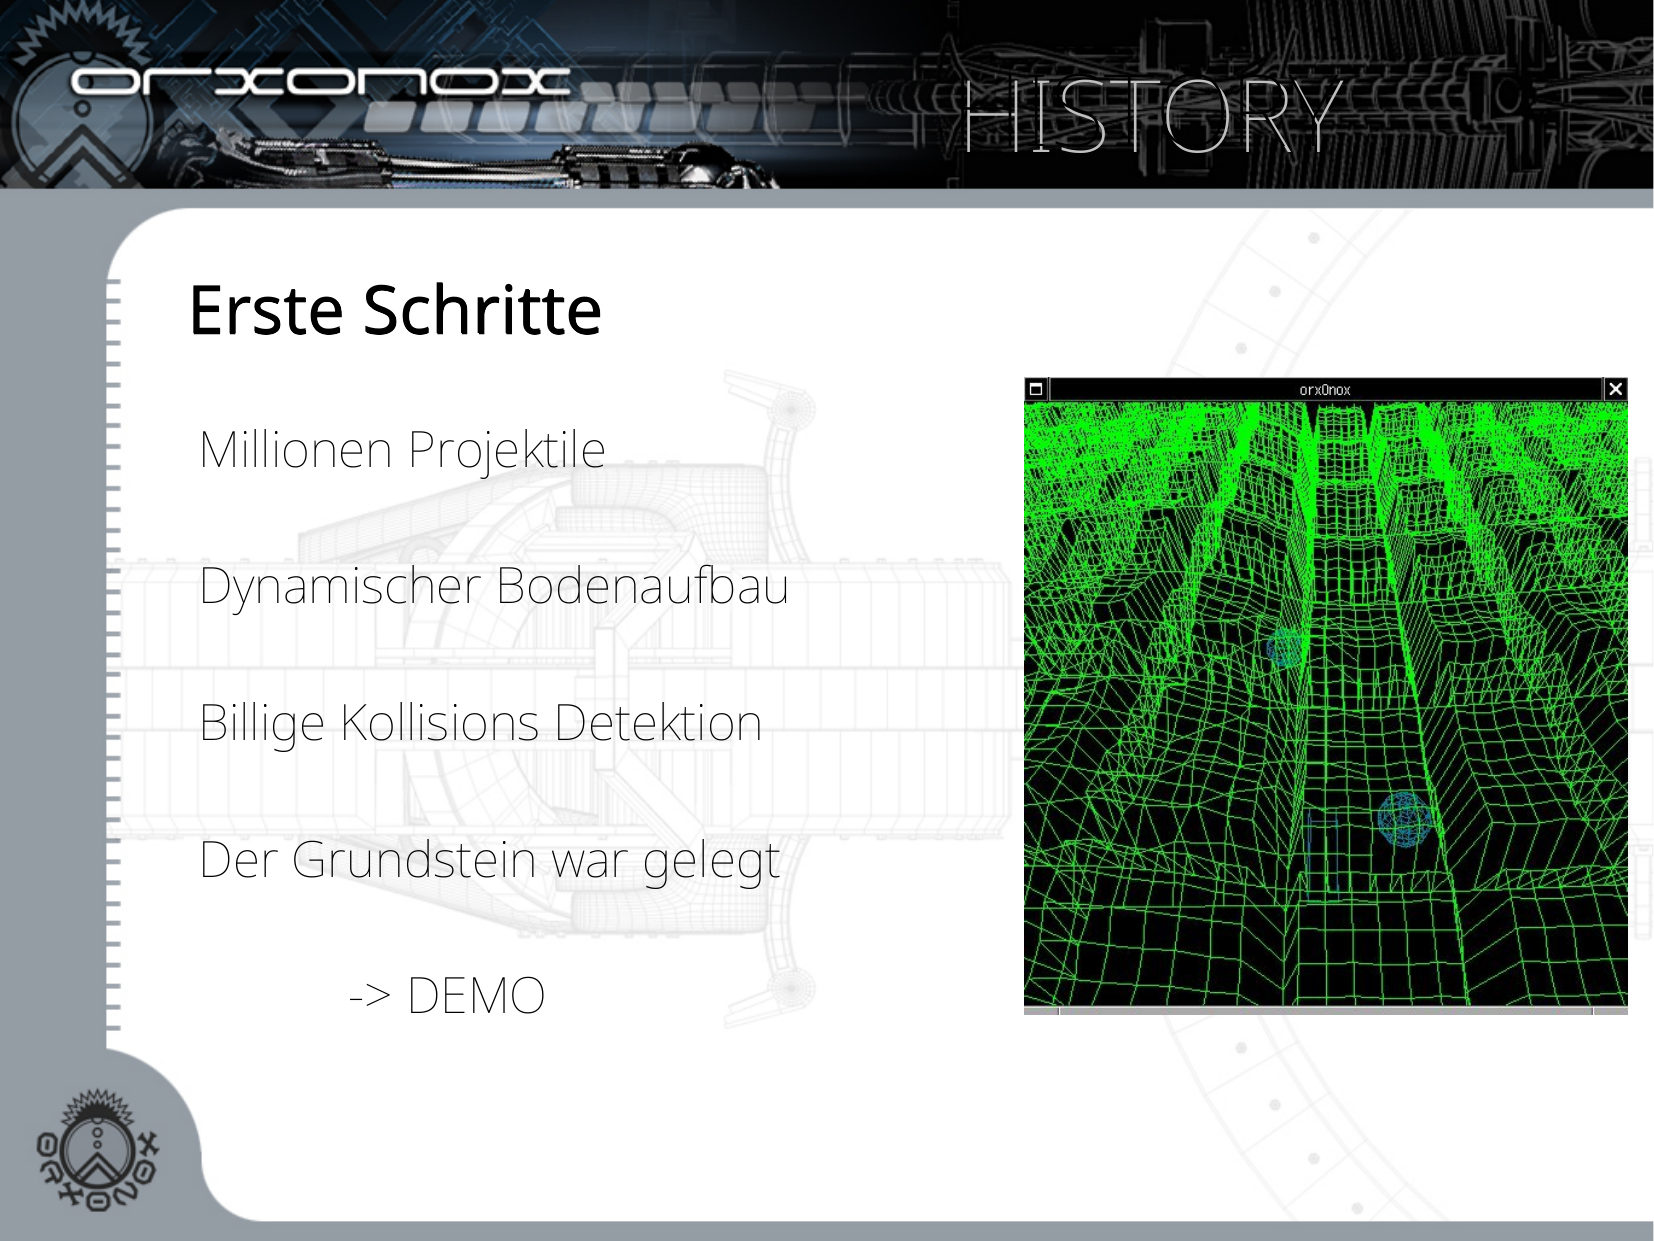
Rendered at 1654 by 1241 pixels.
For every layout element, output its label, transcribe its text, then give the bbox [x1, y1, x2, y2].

picture [0, 0, 1654, 1241]
text_box Millionen Projektile Dynamischer Bodenaufbau Billige Kollisions Detektion Der Grundstein war gelegt -> DEMO [148, 406, 1024, 908]
text_box Erste Schritte [187, 262, 1556, 290]
text_box HISTORY [901, 32, 1530, 156]
